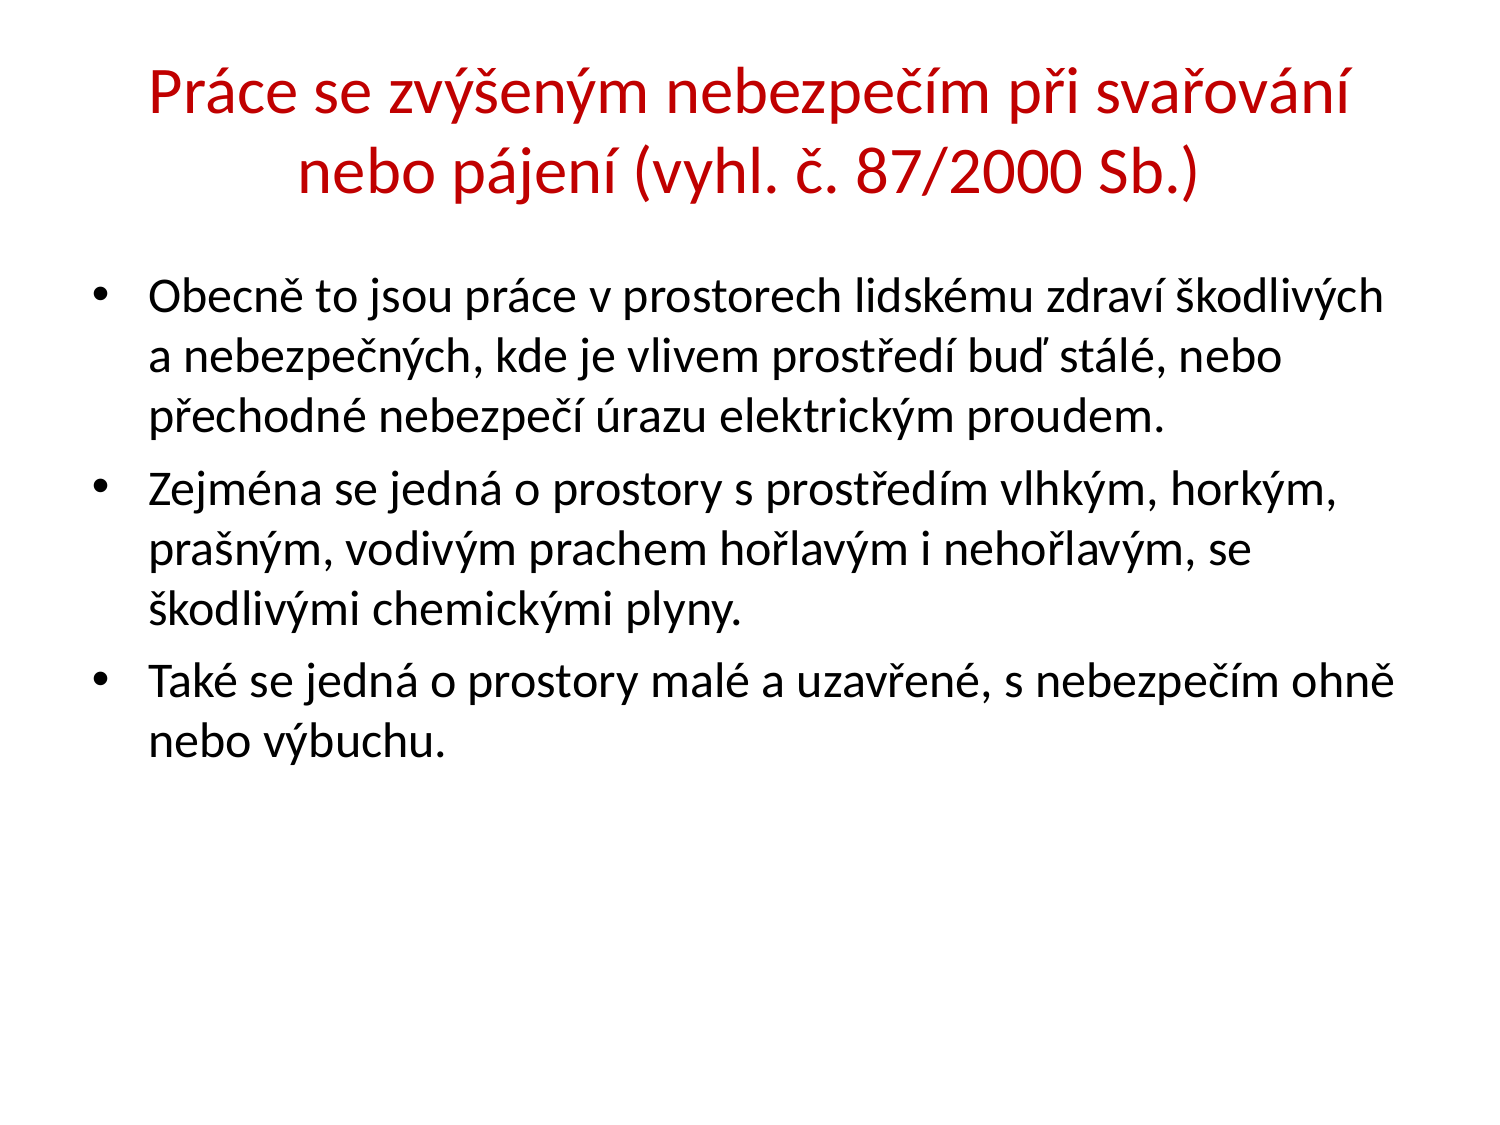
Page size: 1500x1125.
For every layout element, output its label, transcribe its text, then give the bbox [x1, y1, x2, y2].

title Práce se zvýšeným nebezpečím při svařování nebo pájení (vyhl. č. 87/2000 Sb.) [75, 39, 1426, 215]
list Obecně to jsou práce v prostorech lidskému zdraví škodlivých a nebezpečných, kde je vlivem prostředí buď stálé, nebo přechodné nebezpečí úrazu elektrickým proudem. Zejména se jedná o prostory s prostředím vlhkým, horkým, prašným, vodivým prachem hořlavým i nehořlavým, se škodlivými chemickými plyny. Také se jedná o prostory malé a uzavřené, s nebezpečím ohně nebo výbuchu. [76, 255, 1427, 1010]
